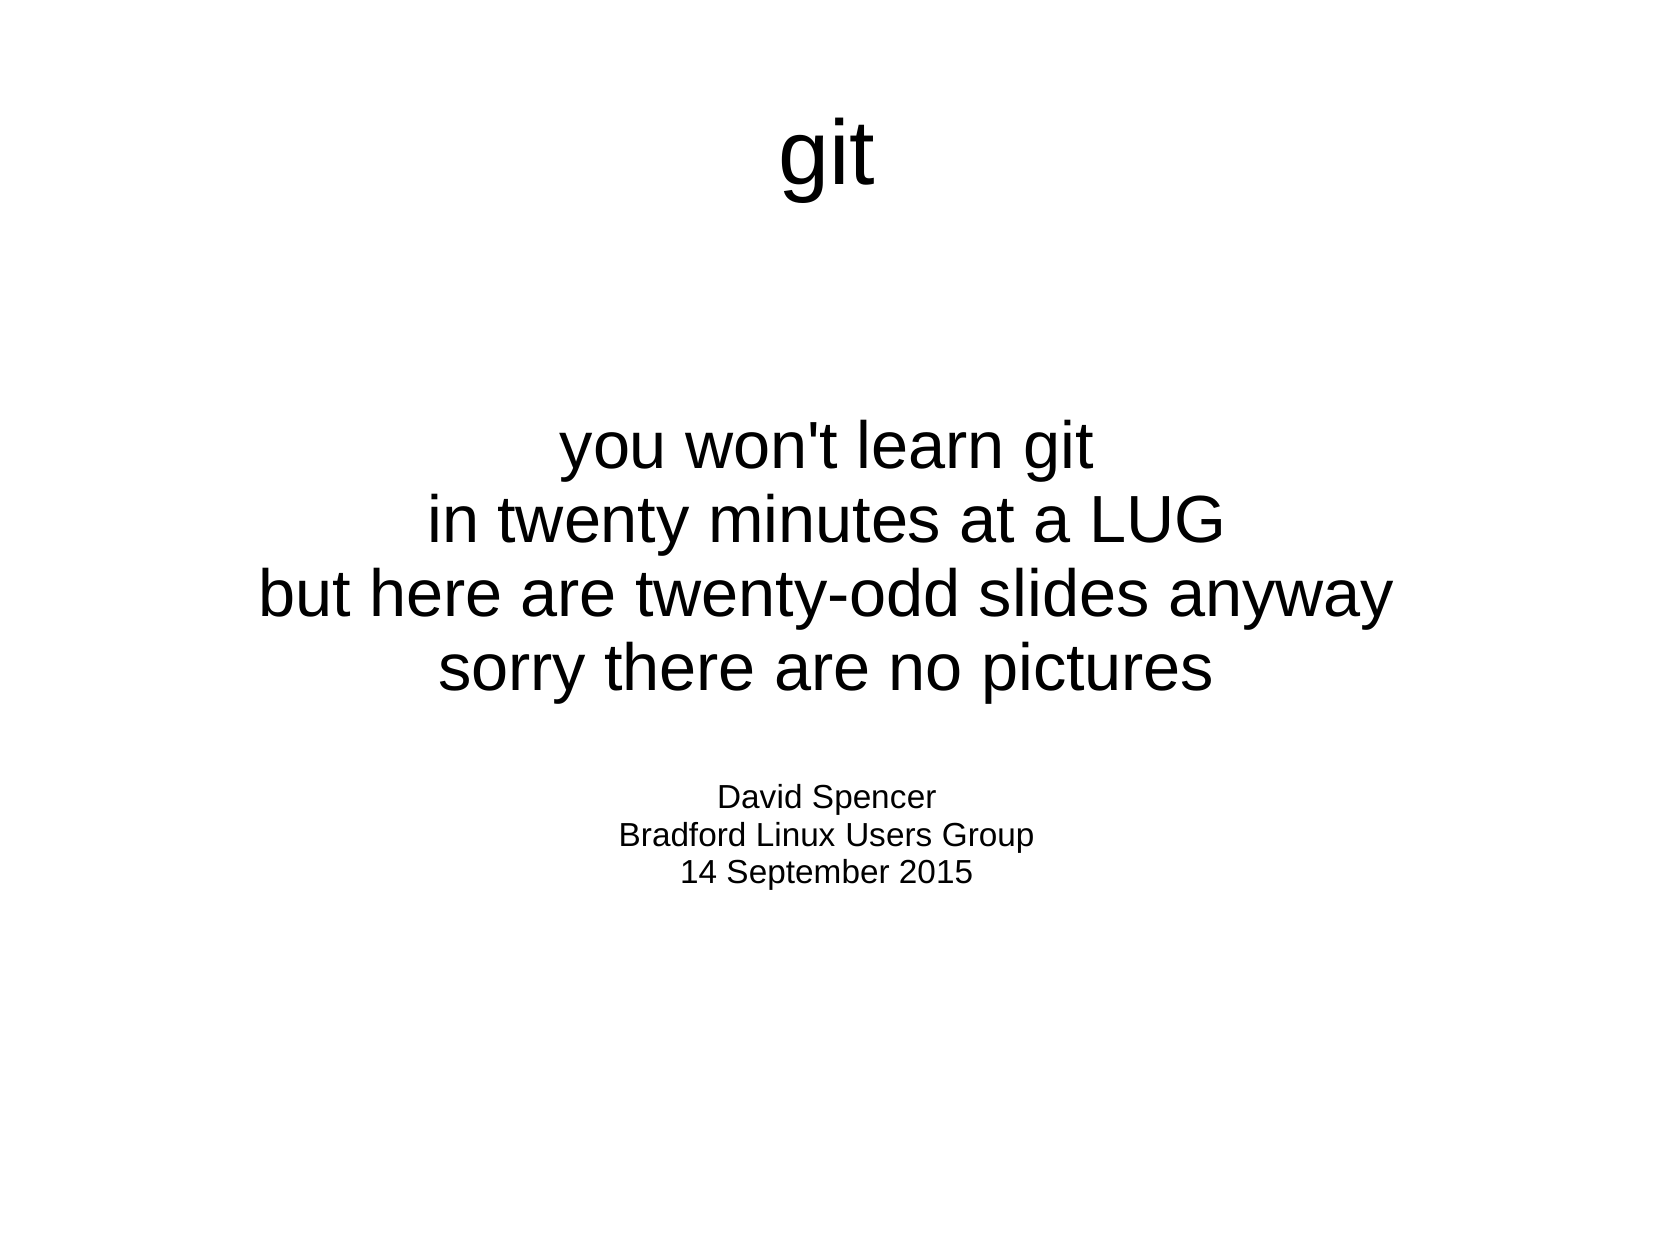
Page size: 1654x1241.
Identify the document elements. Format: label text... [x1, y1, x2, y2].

title git [82, 49, 1571, 257]
subtitle you won't learn git in twenty minutes at a LUG but here are twenty-odd slides anyway sorry there are no pictures David Spencer Bradford Linux Users Group 14 September 2015 [82, 290, 1571, 1010]
